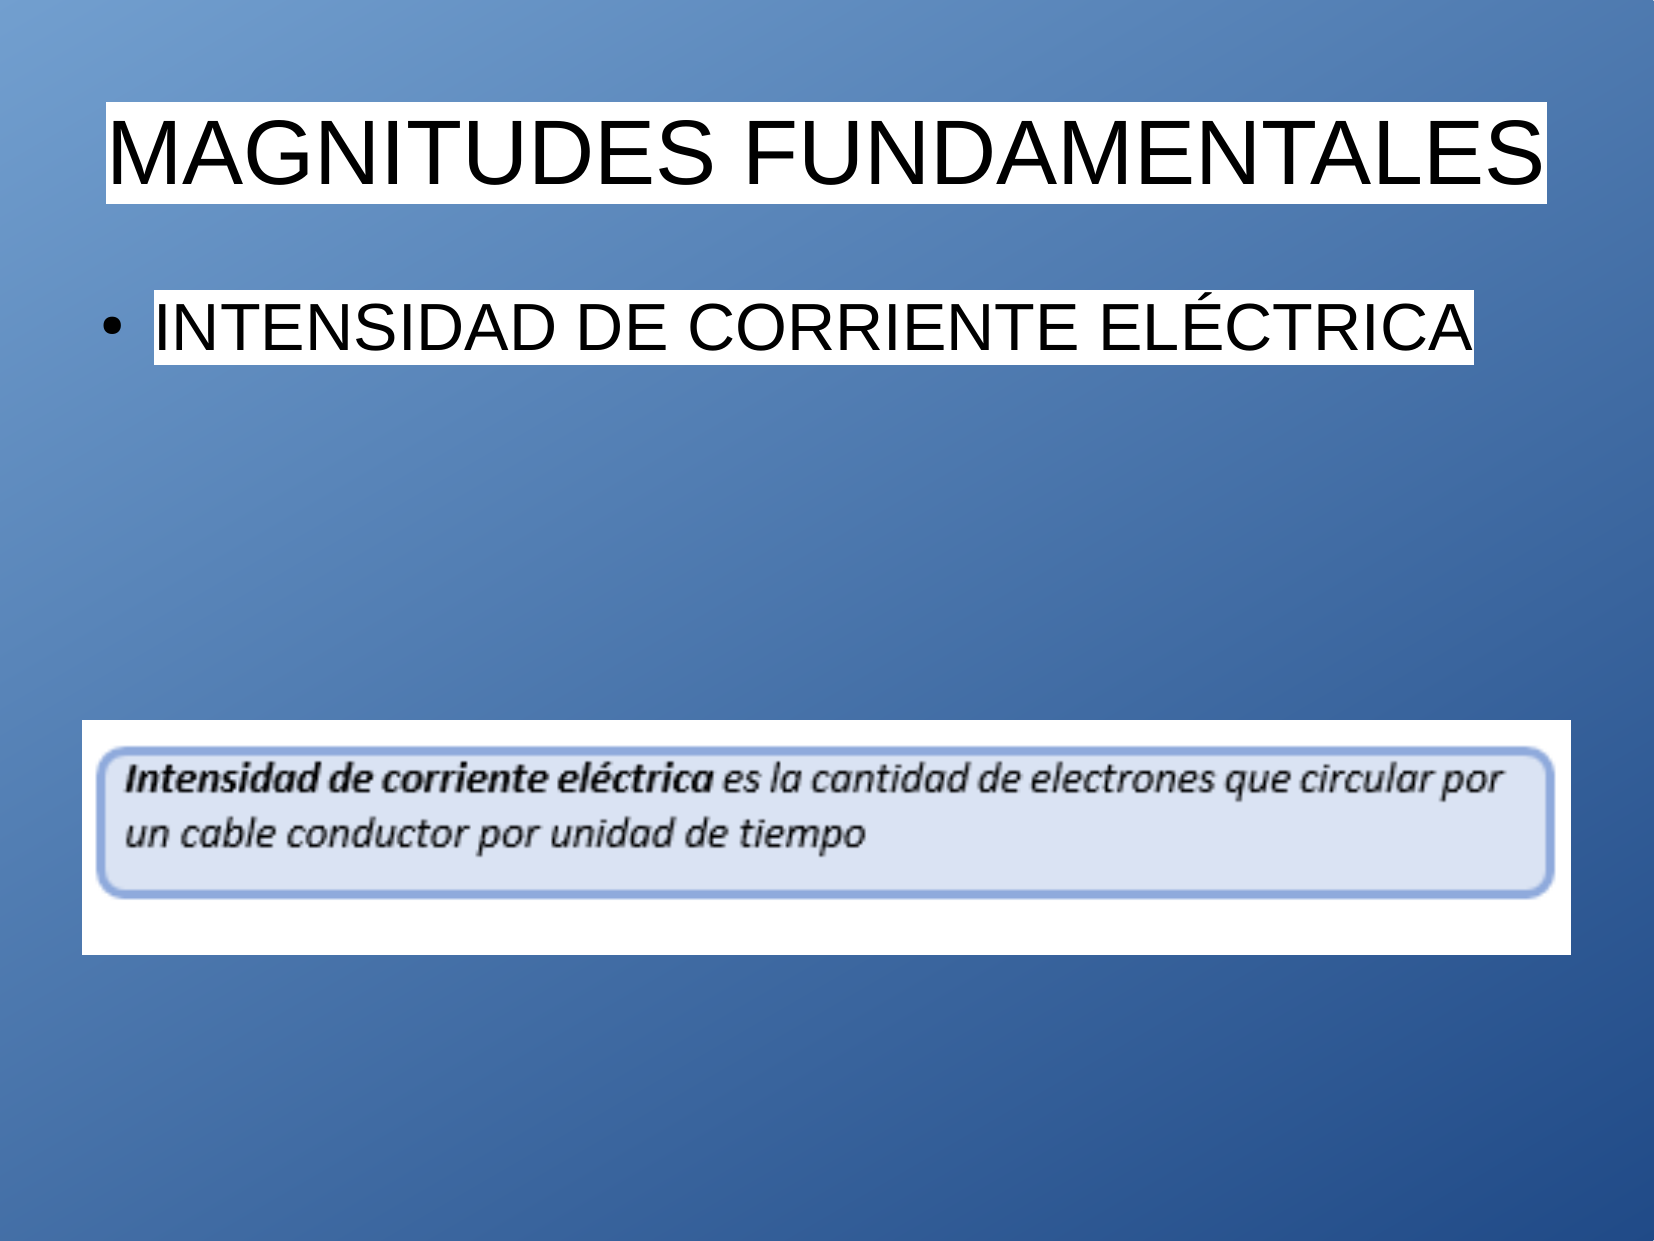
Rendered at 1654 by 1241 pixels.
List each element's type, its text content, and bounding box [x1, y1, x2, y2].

title MAGNITUDES FUNDAMENTALES [82, 49, 1571, 257]
list INTENSIDAD DE CORRIENTE ELÉCTRICA [82, 290, 1571, 634]
picture [82, 720, 1571, 955]
